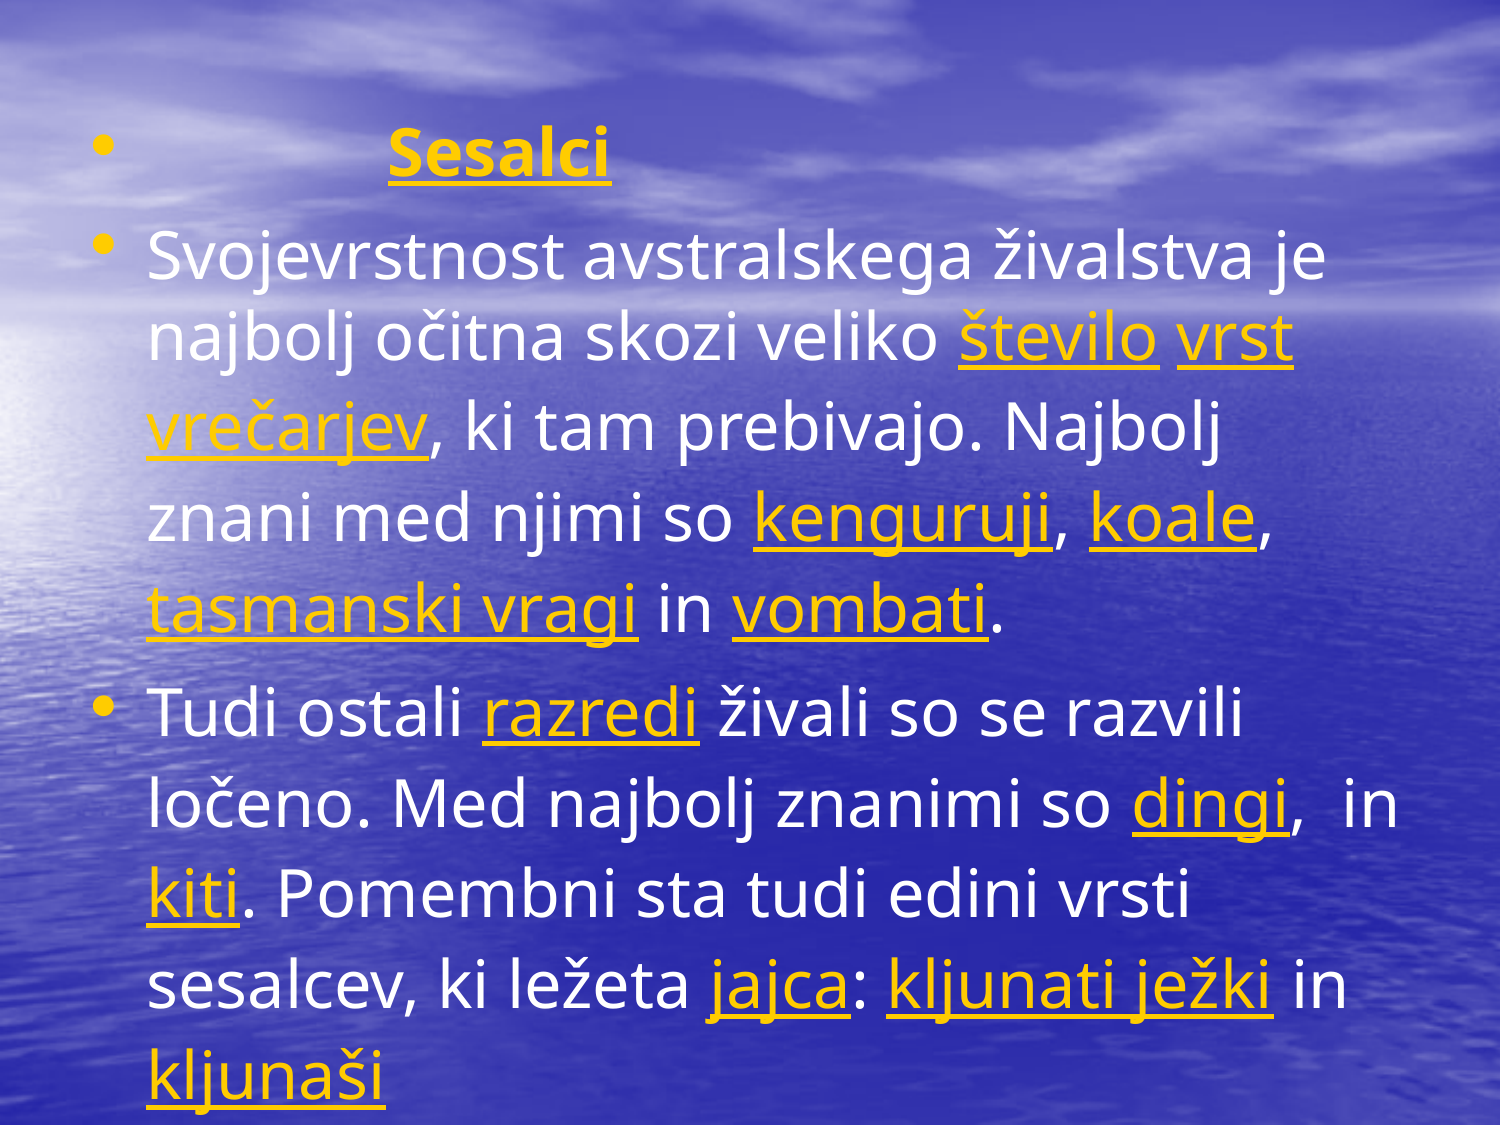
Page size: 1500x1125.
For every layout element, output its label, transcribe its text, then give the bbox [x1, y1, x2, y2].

picture [0, 0, 1500, 1125]
list Sesalci Svojevrstnost avstralskega živalstva je najbolj očitna skozi veliko število vrst vrečarjev, ki tam prebivajo. Najbolj znani med njimi so kenguruji, koale, tasmanski vragi in vombati. Tudi ostali razredi živali so se razvili ločeno. Med najbolj znanimi so dingi, in kiti. Pomembni sta tudi edini vrsti sesalcev, ki ležeta jajca: kljunati ježki in kljunaši [75, 101, 1425, 1035]
